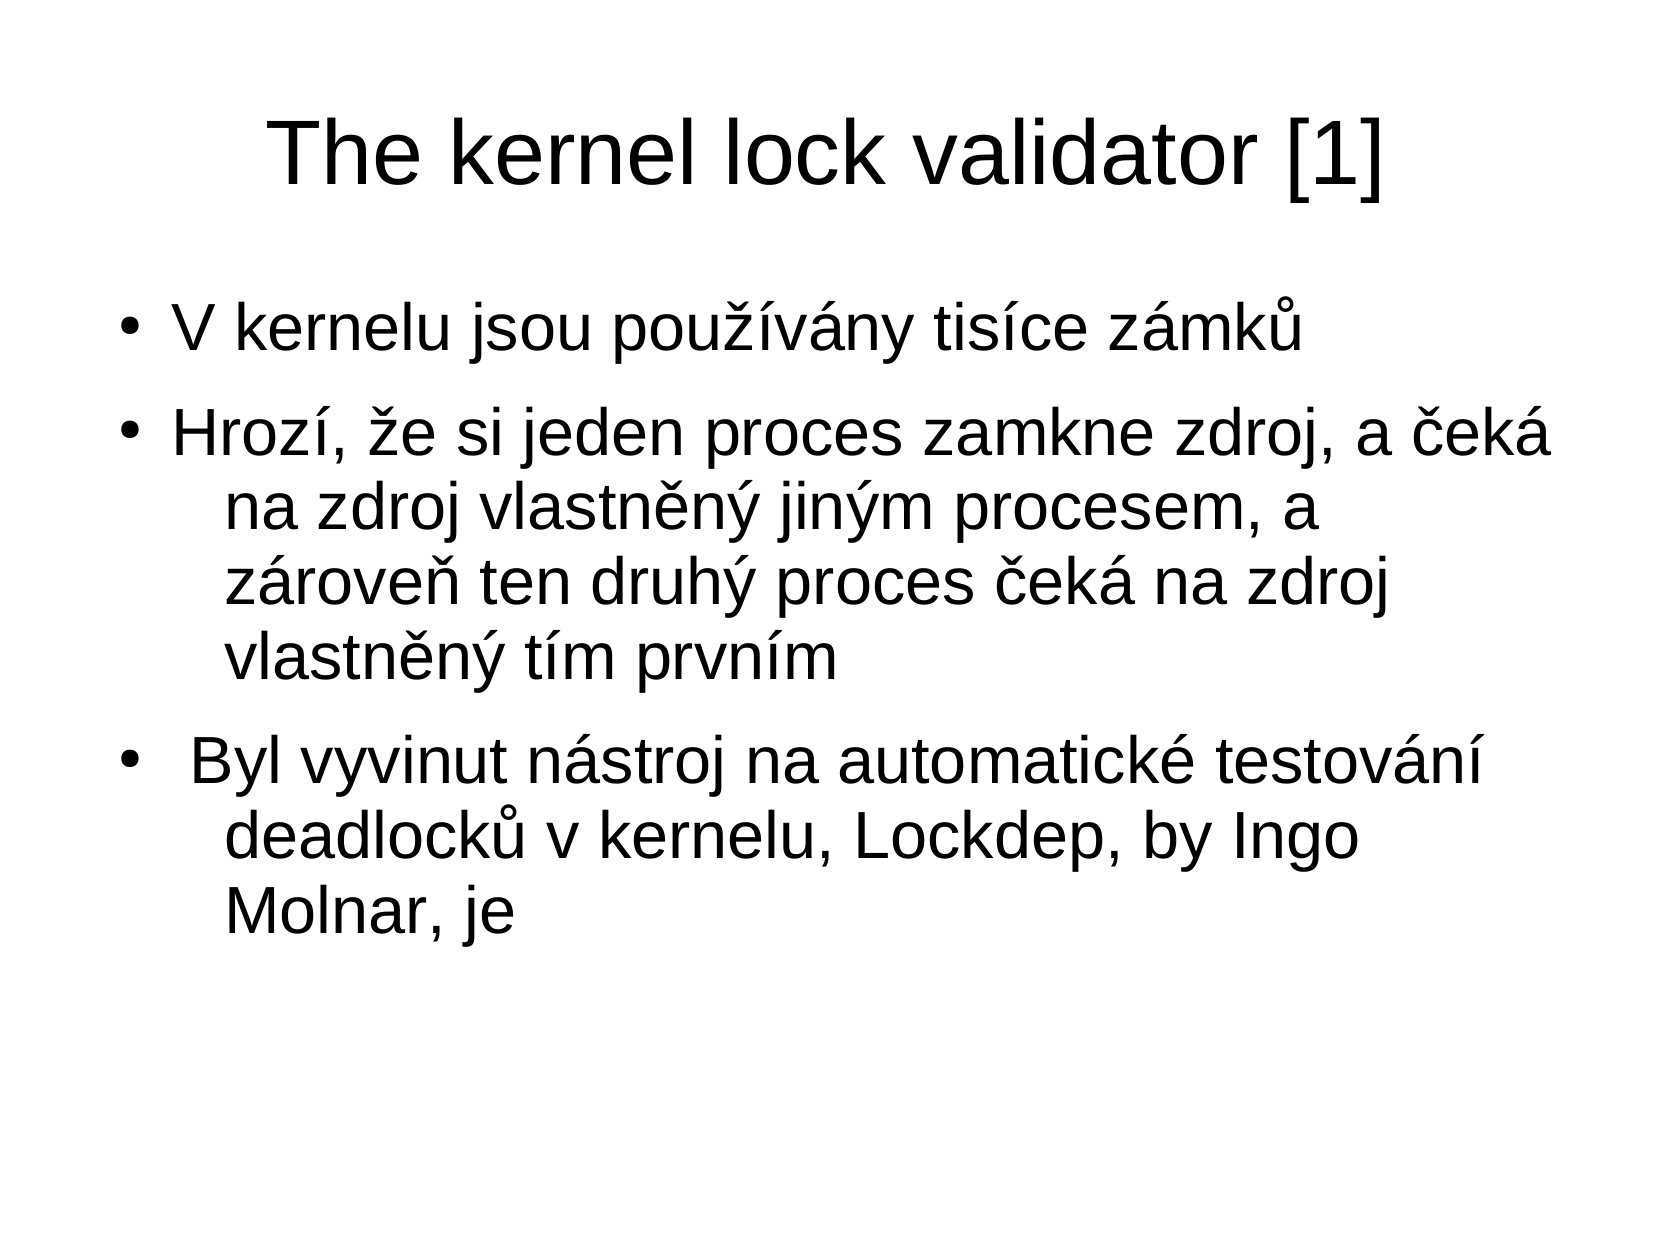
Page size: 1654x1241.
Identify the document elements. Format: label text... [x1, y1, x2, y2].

title The kernel lock validator [1] [82, 49, 1571, 257]
list V kernelu jsou používány tisíce zámků Hrozí, že si jeden proces zamkne zdroj, a čeká na zdroj vlastněný jiným procesem, a zároveň ten druhý proces čeká na zdroj vlastněný tím prvním Byl vyvinut nástroj na automatické testování deadlocků v kernelu, Lockdep, by Ingo Molnar, je [82, 290, 1571, 1109]
